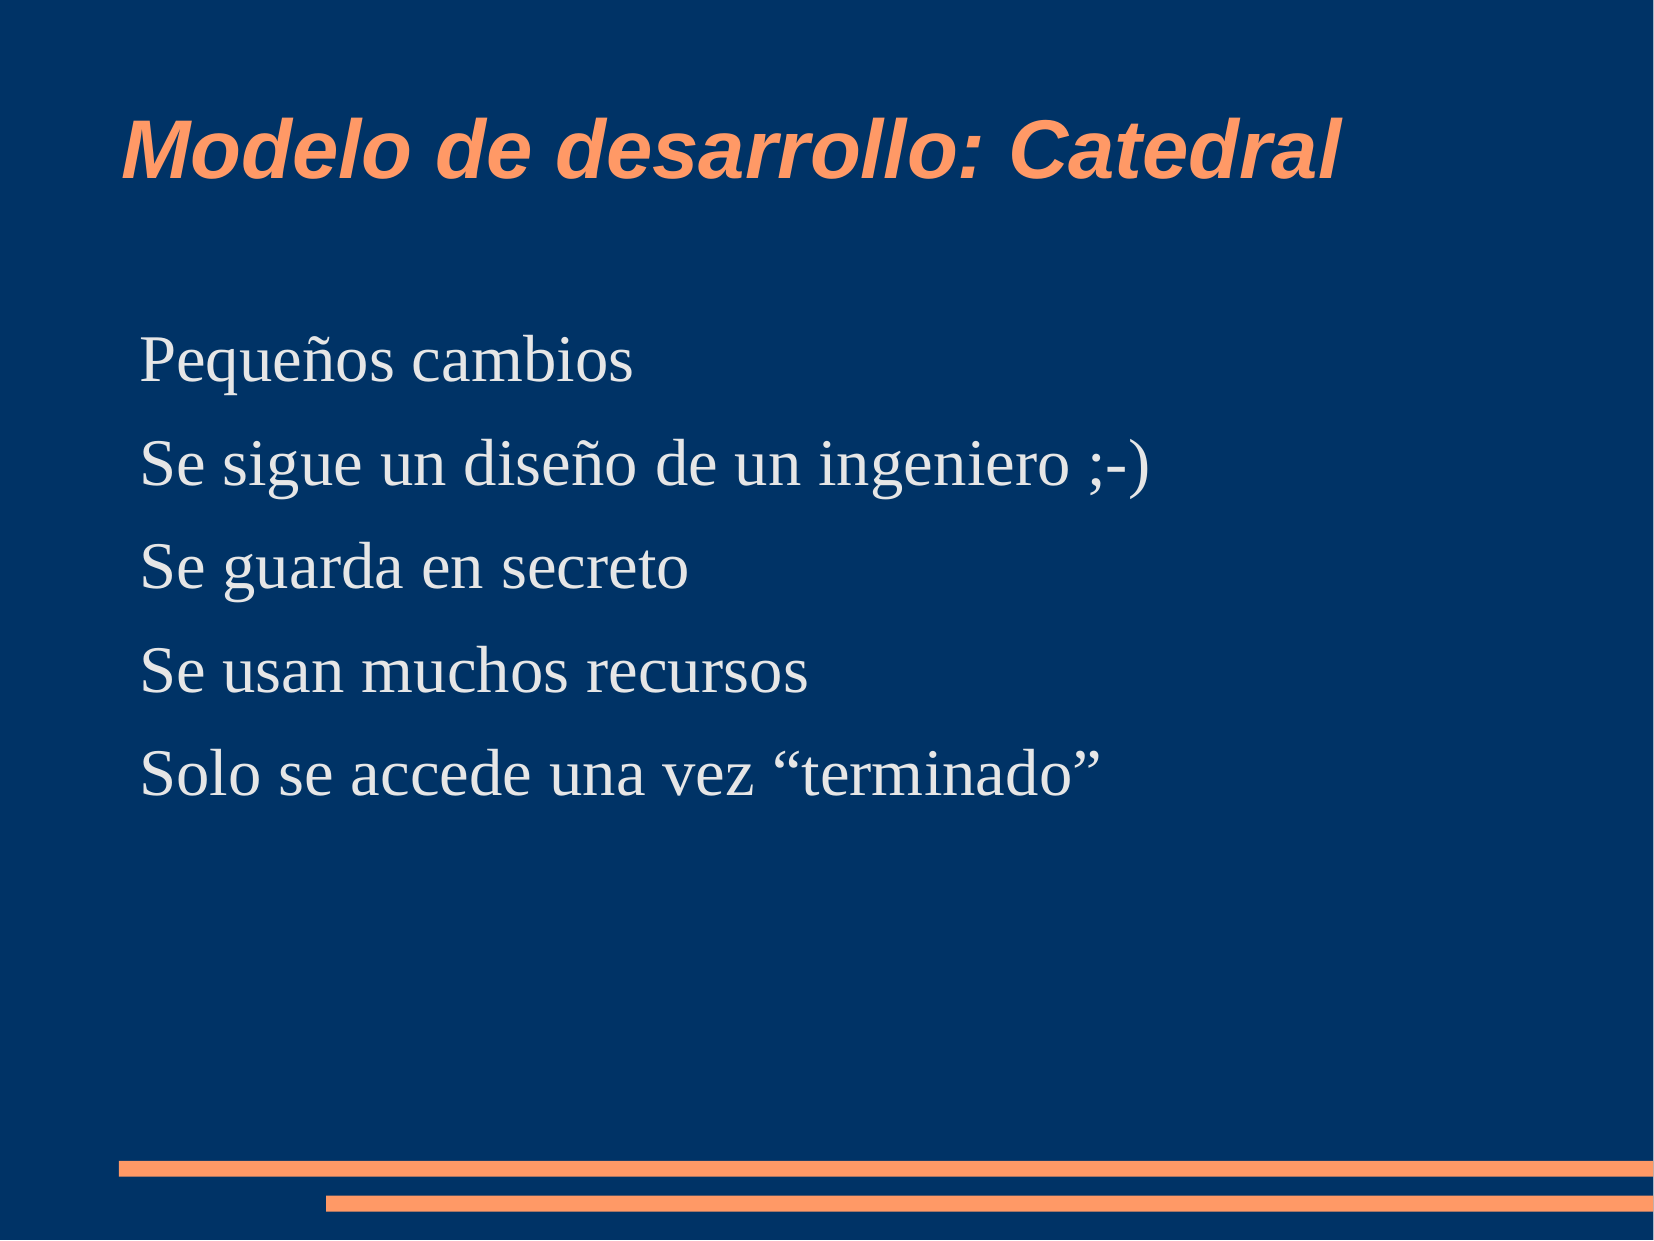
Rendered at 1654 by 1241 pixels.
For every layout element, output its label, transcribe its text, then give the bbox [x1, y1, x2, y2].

title Modelo de desarrollo: Catedral [121, 53, 1534, 246]
list Pequeños cambios Se sigue un diseño de un ingeniero ;-) Se guarda en secreto Se usan muchos recursos Solo se accede una vez “terminado” [121, 322, 1561, 1118]
